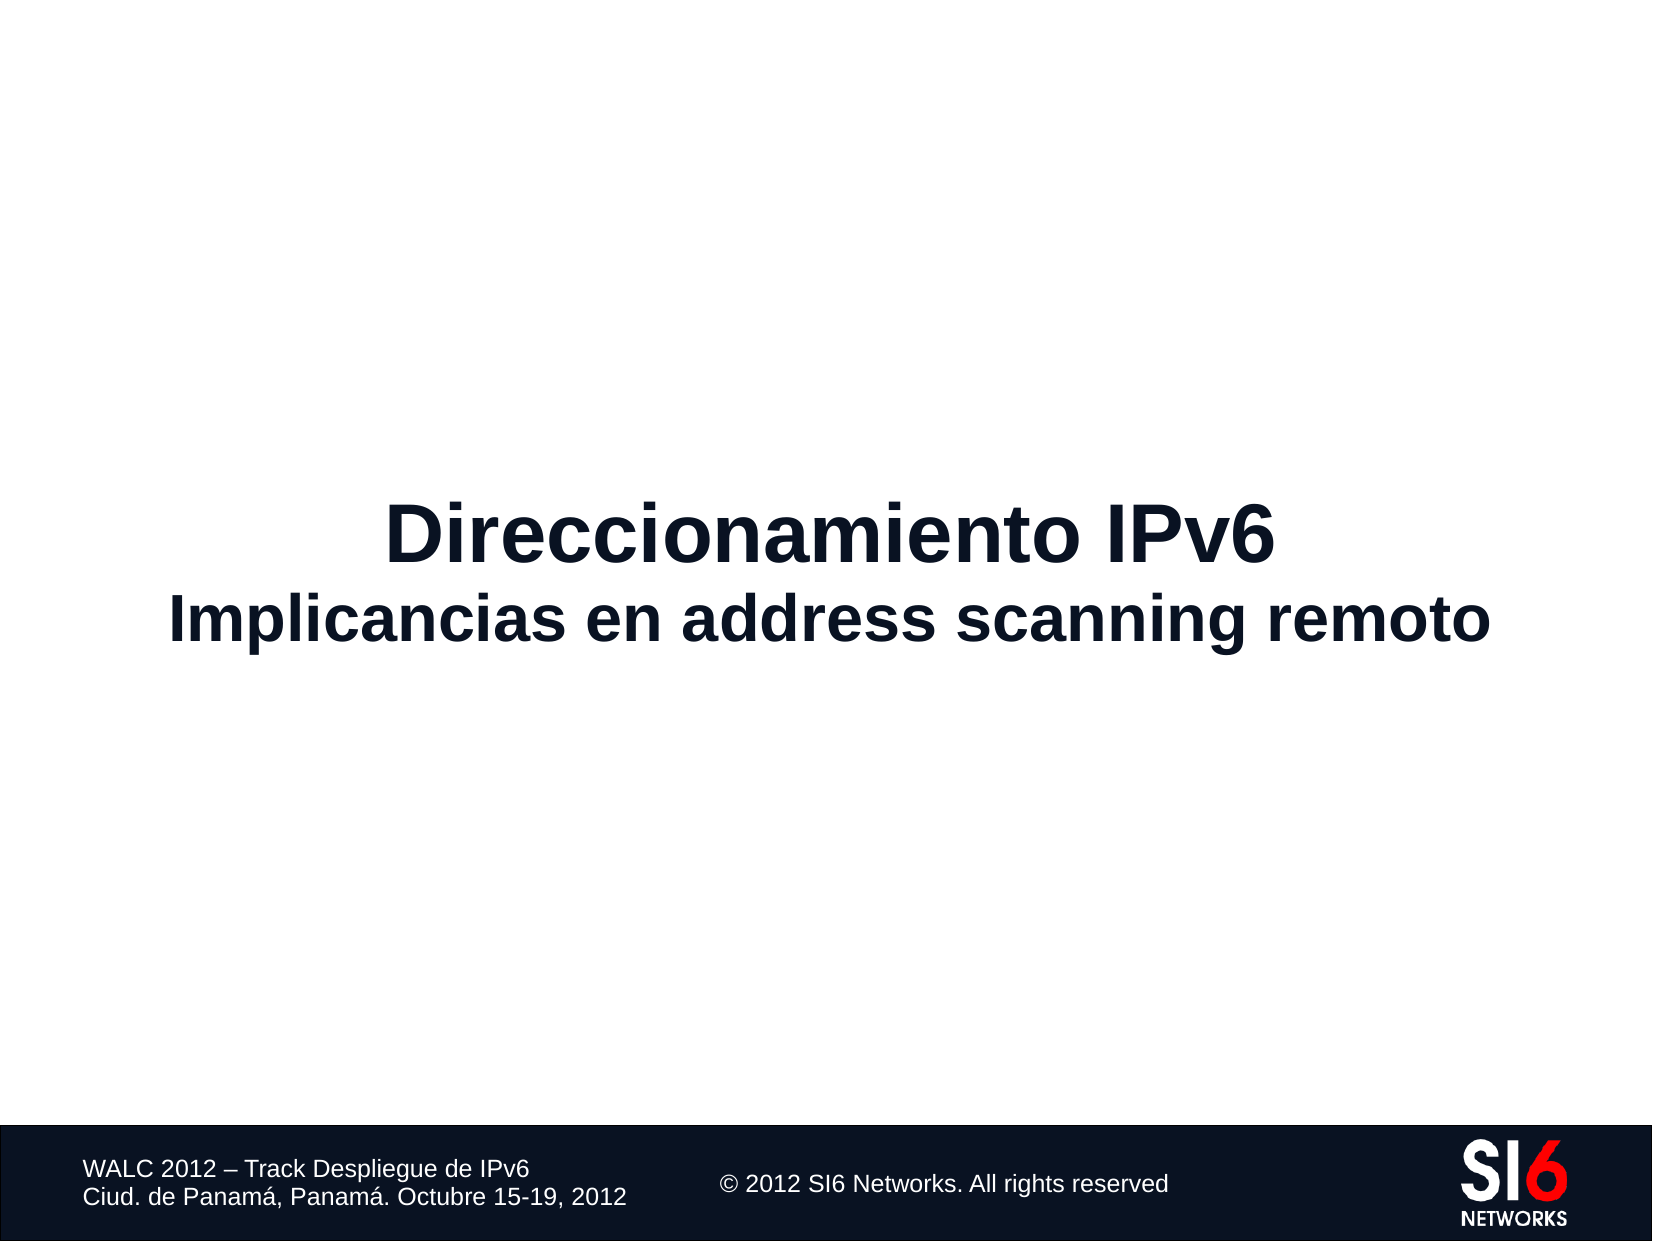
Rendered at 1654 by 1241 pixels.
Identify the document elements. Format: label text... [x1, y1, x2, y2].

title Direccionamiento IPv6 Implicancias en address scanning remoto [86, 467, 1576, 676]
picture [1461, 1139, 1567, 1226]
